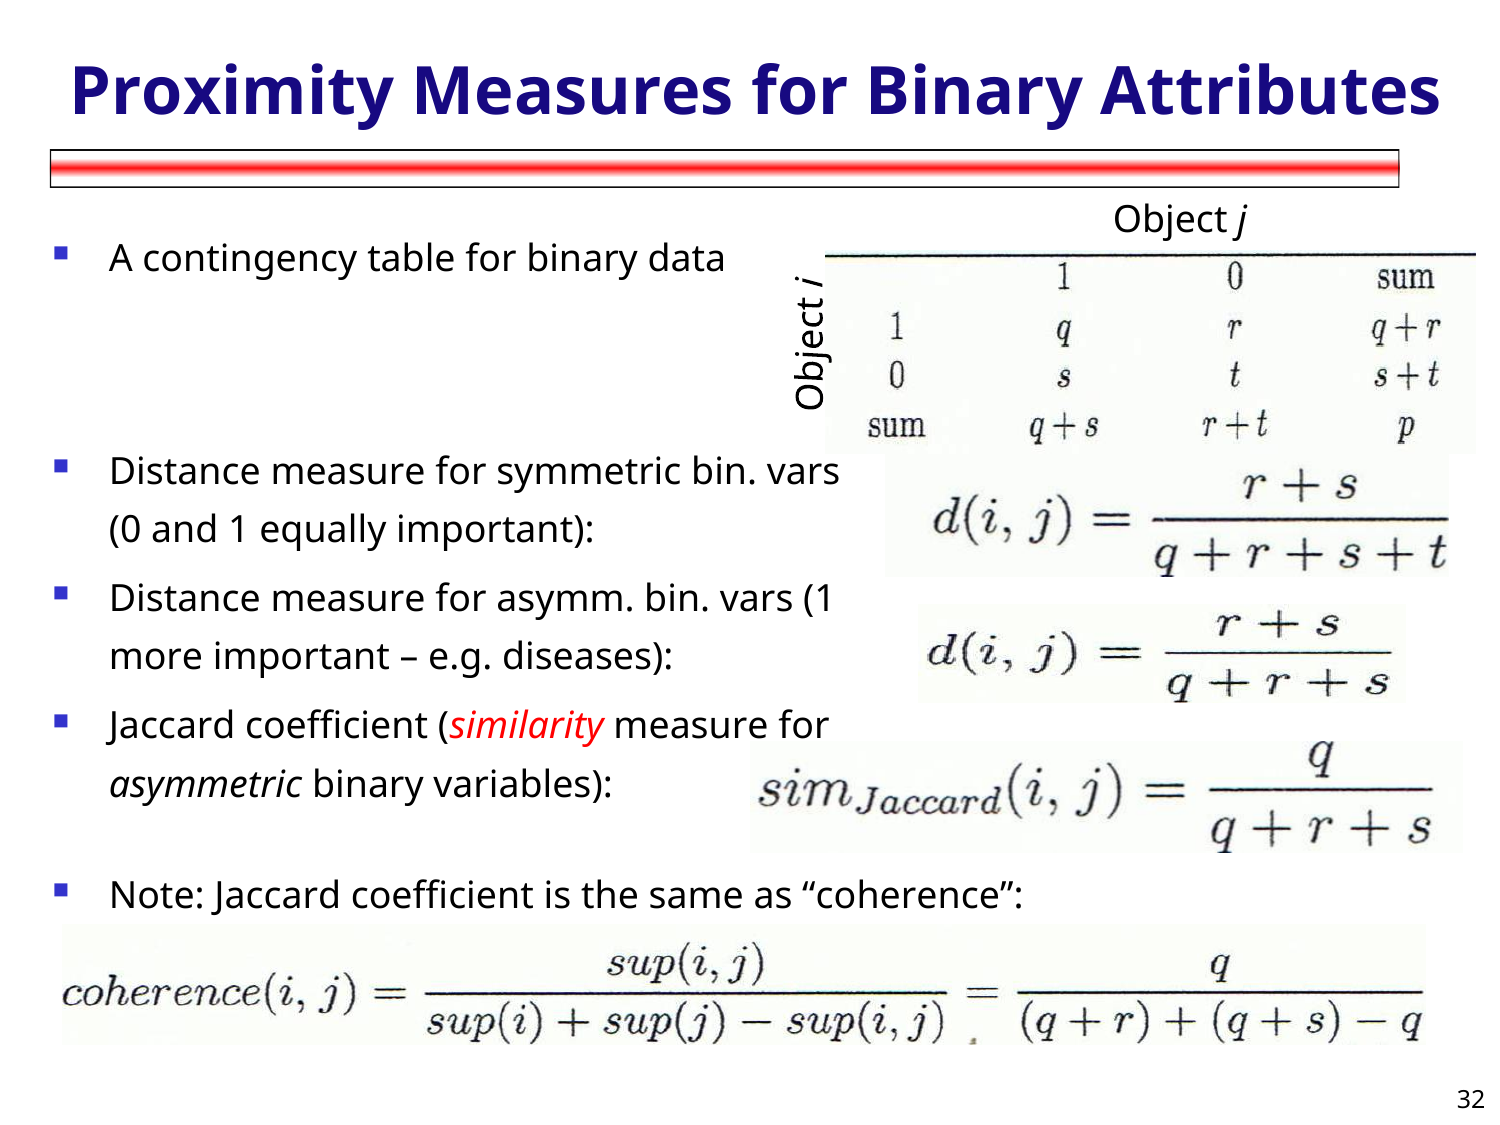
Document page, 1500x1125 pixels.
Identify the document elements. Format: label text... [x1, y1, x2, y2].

picture [750, 741, 1463, 853]
text_box Object j [1098, 187, 1263, 249]
title Proximity Measures for Binary Attributes [50, 0, 1463, 176]
list A contingency table for binary data Distance measure for symmetric bin. vars (0 and 1 equally important): Distance measure for asymm. bin. vars (1 more important – e.g. diseases): Jaccard coefficient (similarity measure for asymmetric binary variables): [37, 212, 871, 838]
text_box <number> [1187, 1062, 1500, 1125]
text_box Note: Jaccard coefficient is the same as “coherence”: [37, 849, 1438, 951]
picture [825, 250, 1476, 577]
text_box [62, 924, 1426, 1046]
picture [918, 604, 1406, 703]
text_box Object i [777, 260, 839, 429]
